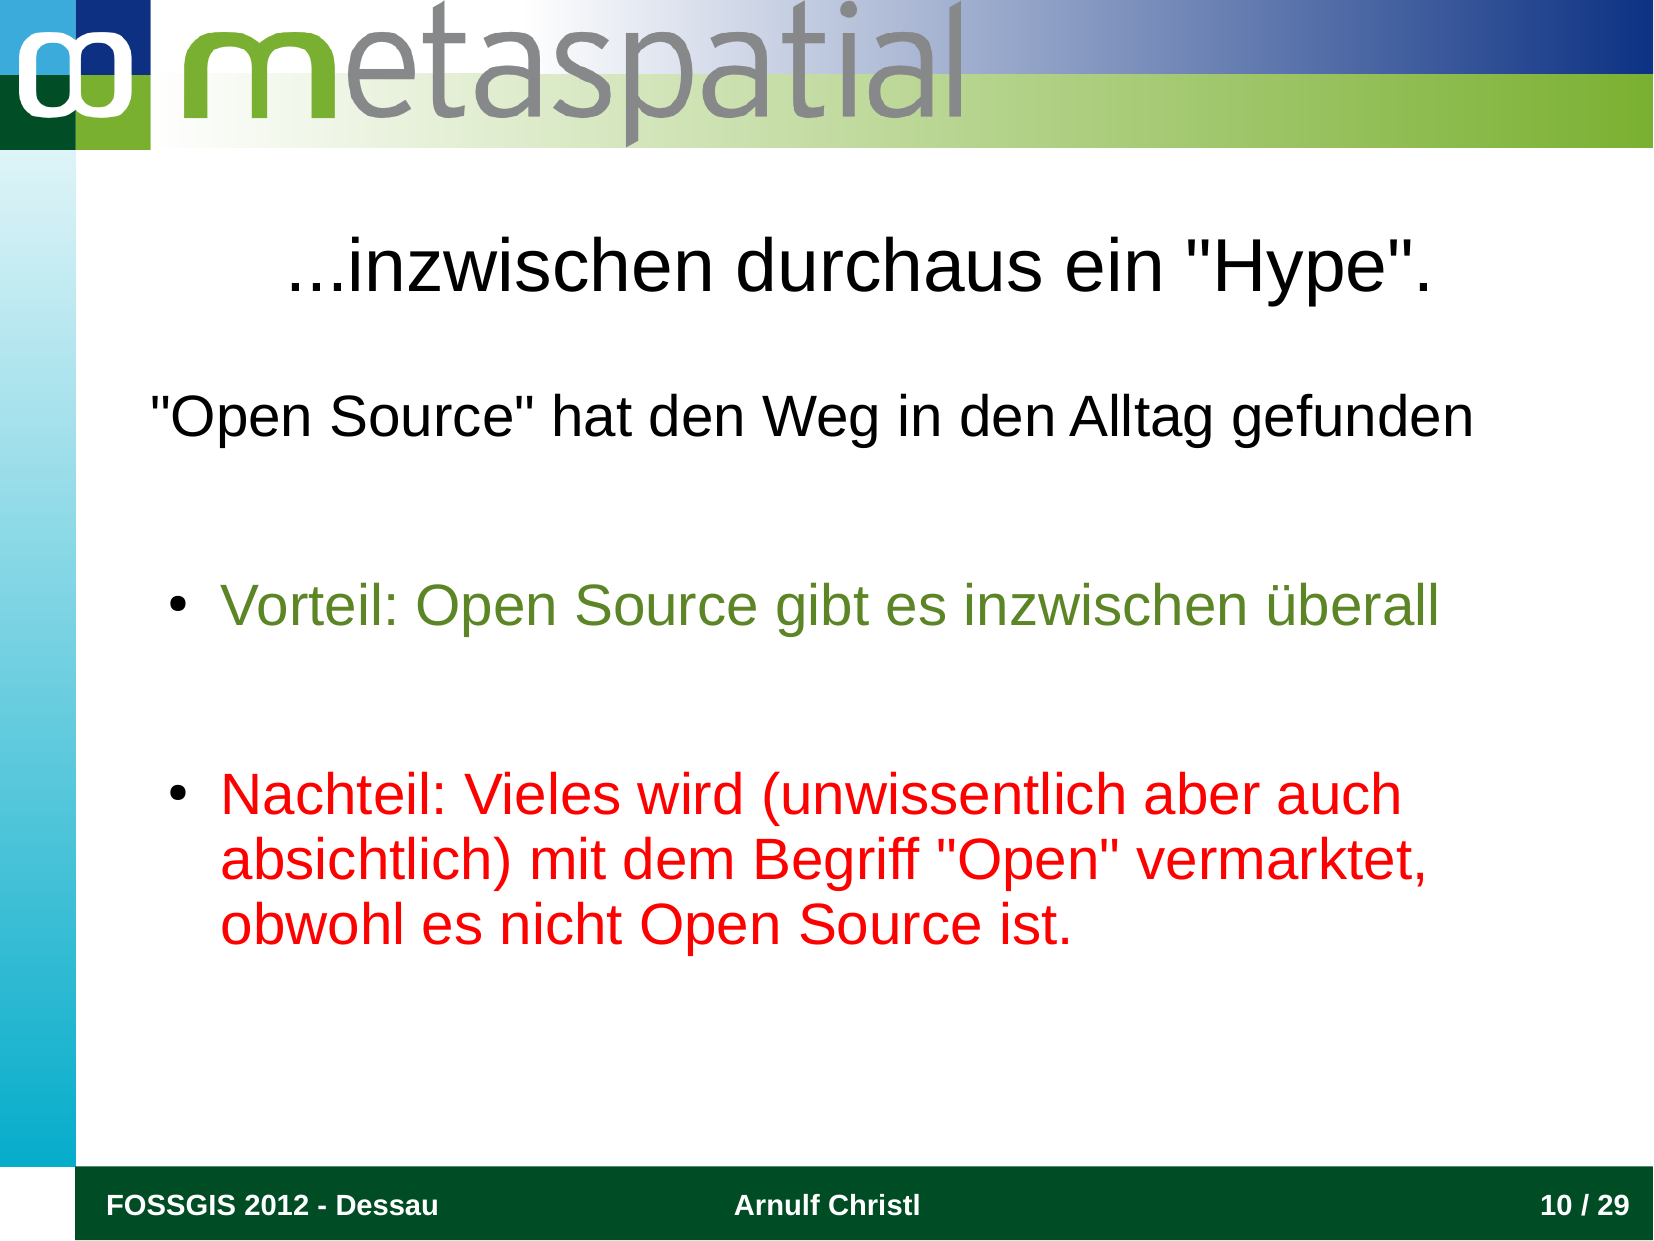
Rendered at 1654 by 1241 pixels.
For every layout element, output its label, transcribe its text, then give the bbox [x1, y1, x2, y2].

list "Open Source" hat den Weg in den Alltag gefunden Vorteil: Open Source gibt es inzwischen überall Nachteil: Vieles wird (unwissentlich aber auch absichtlich) mit dem Begriff "Open" vermarktet, obwohl es nicht Open Source ist. [150, 383, 1613, 1126]
title ...inzwischen durchaus ein "Hype". [150, 161, 1571, 369]
picture [0, 0, 961, 150]
